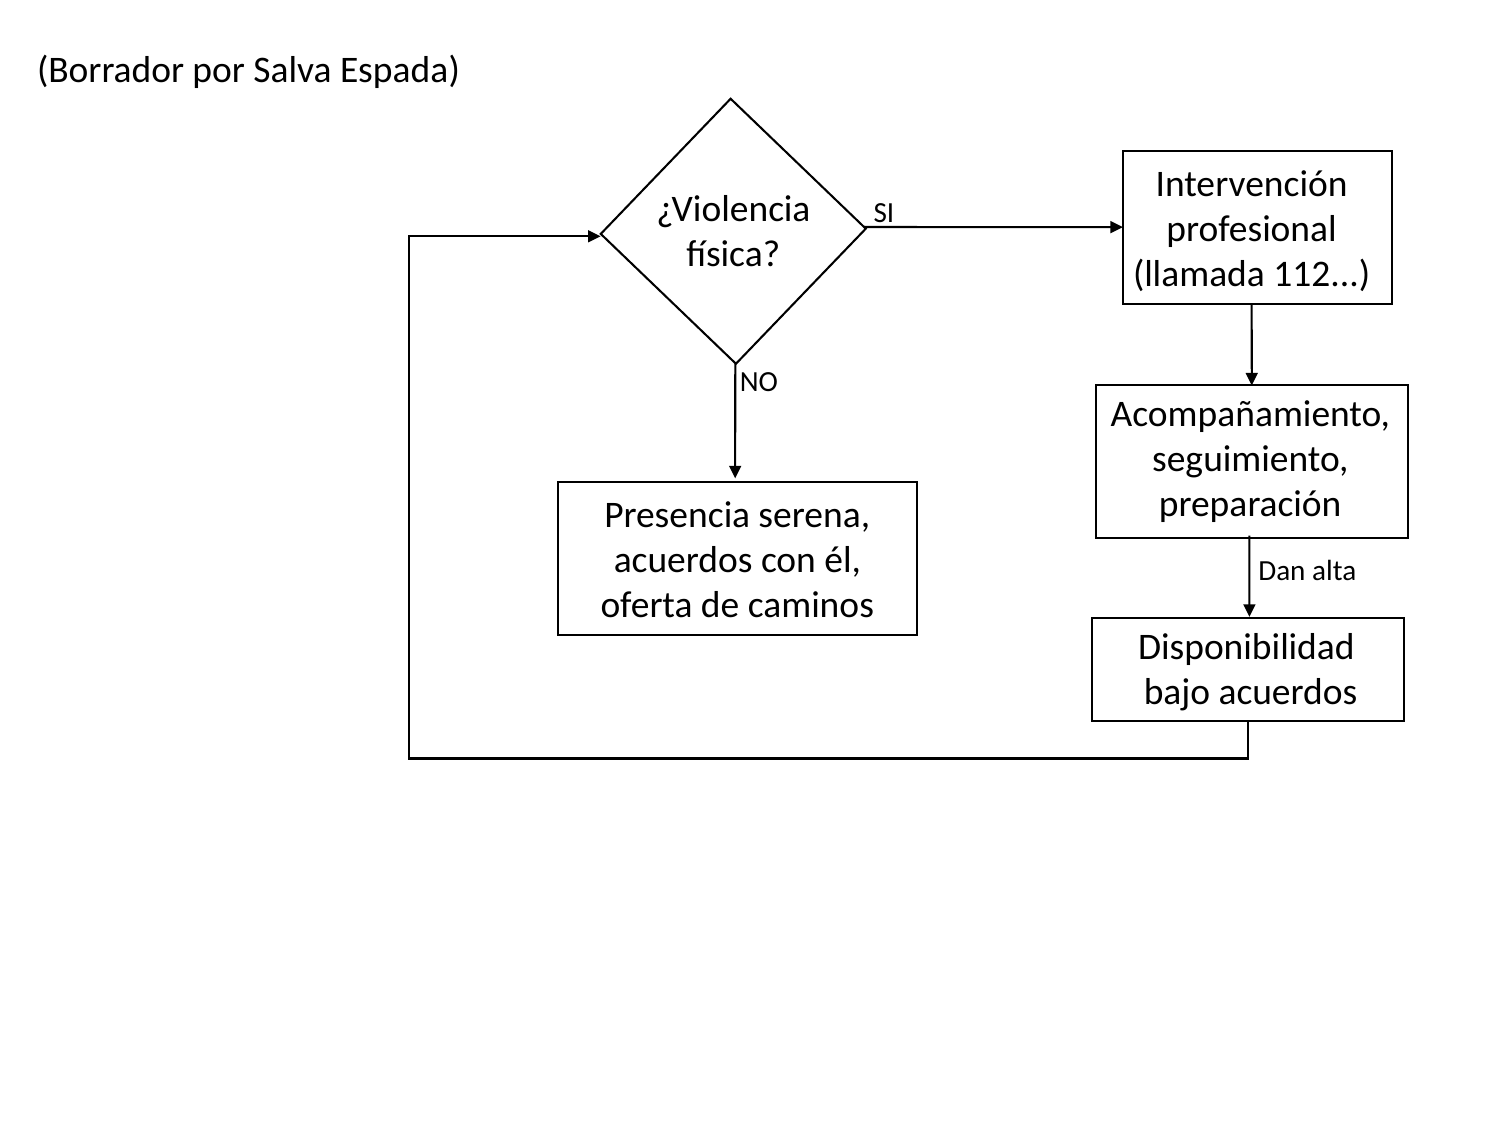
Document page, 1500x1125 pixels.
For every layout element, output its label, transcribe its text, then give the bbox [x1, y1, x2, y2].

text_box ¿Violencia física? [628, 176, 839, 281]
text_box Disponibilidad bajo acuerdos [1084, 615, 1409, 720]
text_box Intervención profesional (llamada 112...) [1111, 151, 1392, 301]
text_box SI [779, 185, 989, 236]
text_box Dan alta [1202, 543, 1413, 594]
text_box Presencia serena, acuerdos con él, oferta de caminos [558, 482, 917, 632]
text_box Acompañamiento, seguimiento, preparación [1088, 382, 1413, 532]
text_box NO [654, 354, 864, 405]
text_box (Borrador por Salva Espada) [22, 38, 476, 98]
